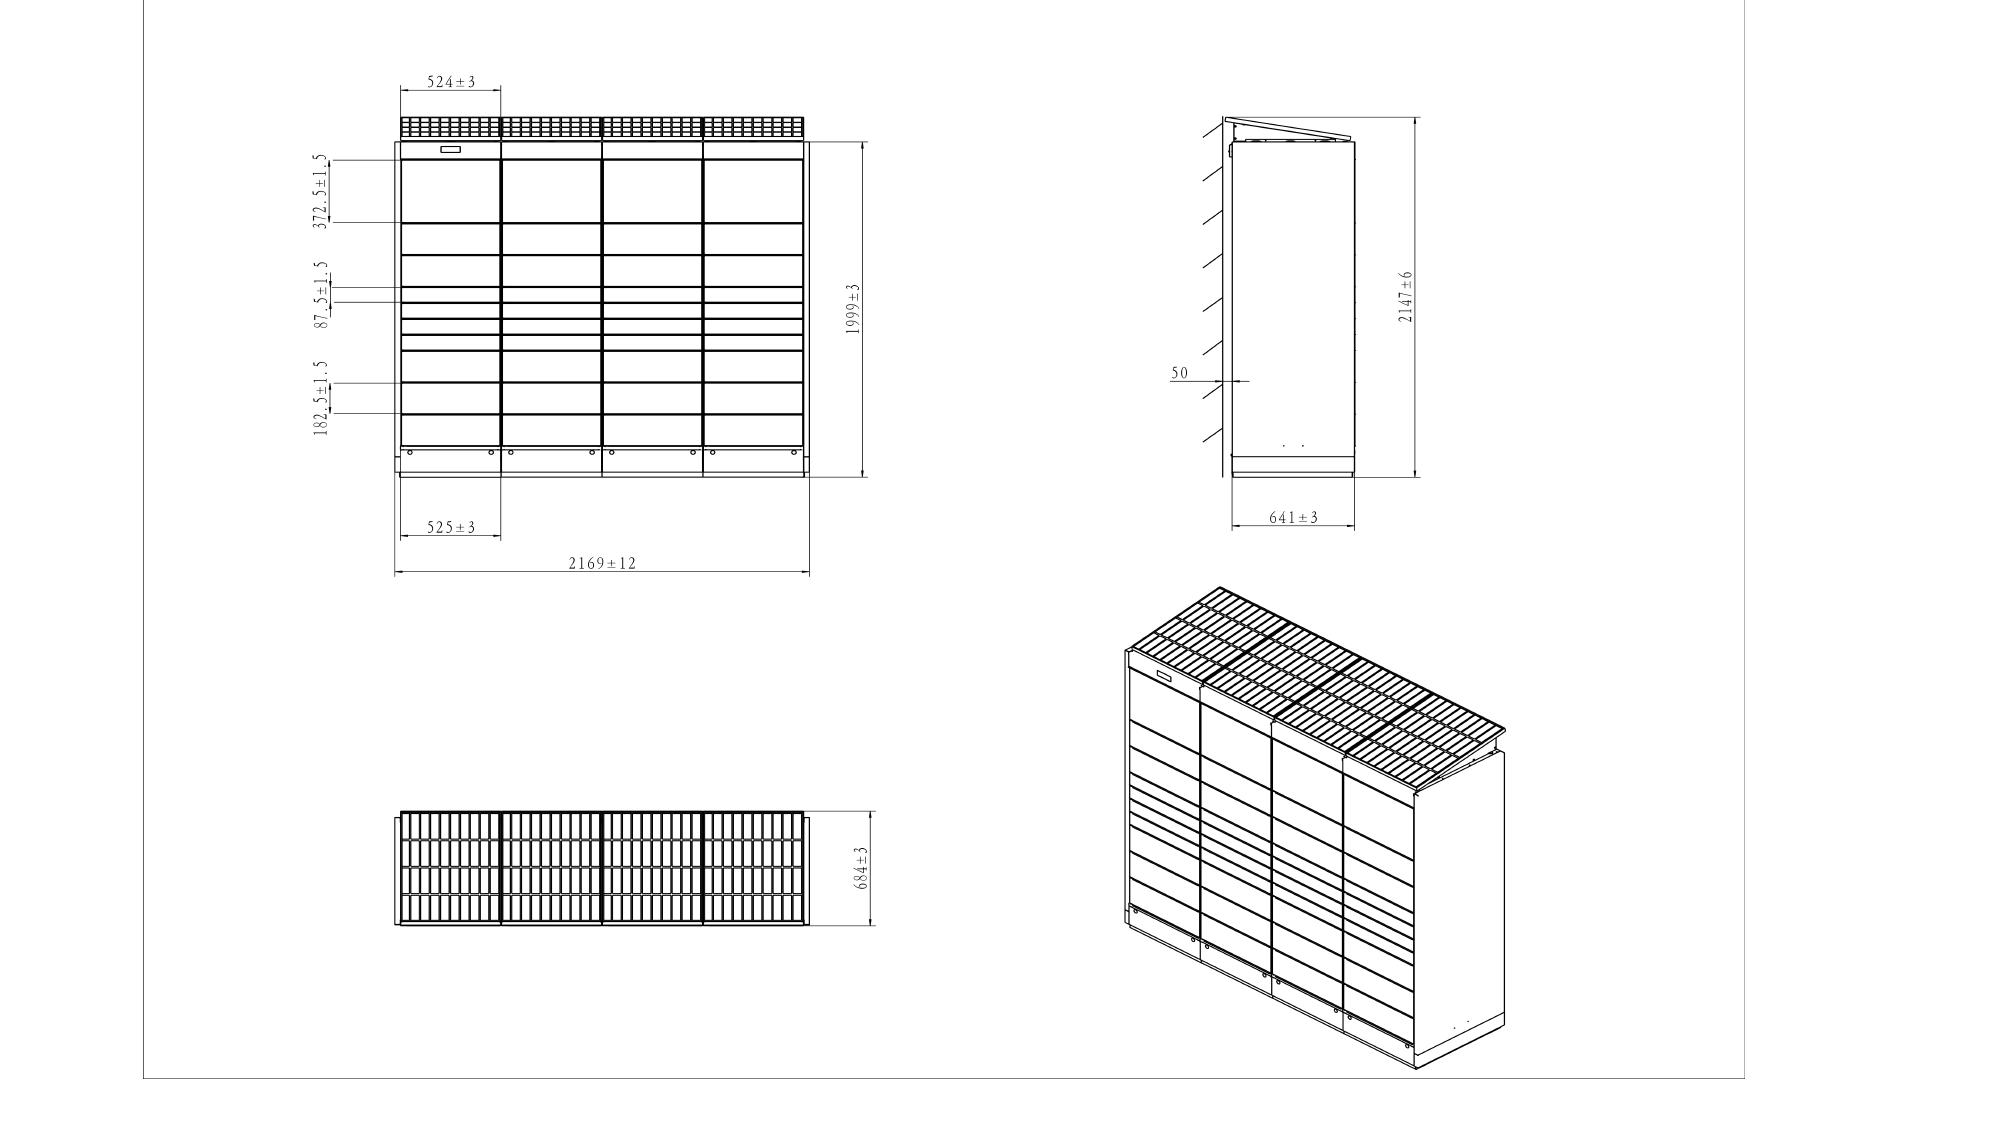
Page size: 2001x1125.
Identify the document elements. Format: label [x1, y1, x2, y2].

picture [143, 0, 1745, 1079]
